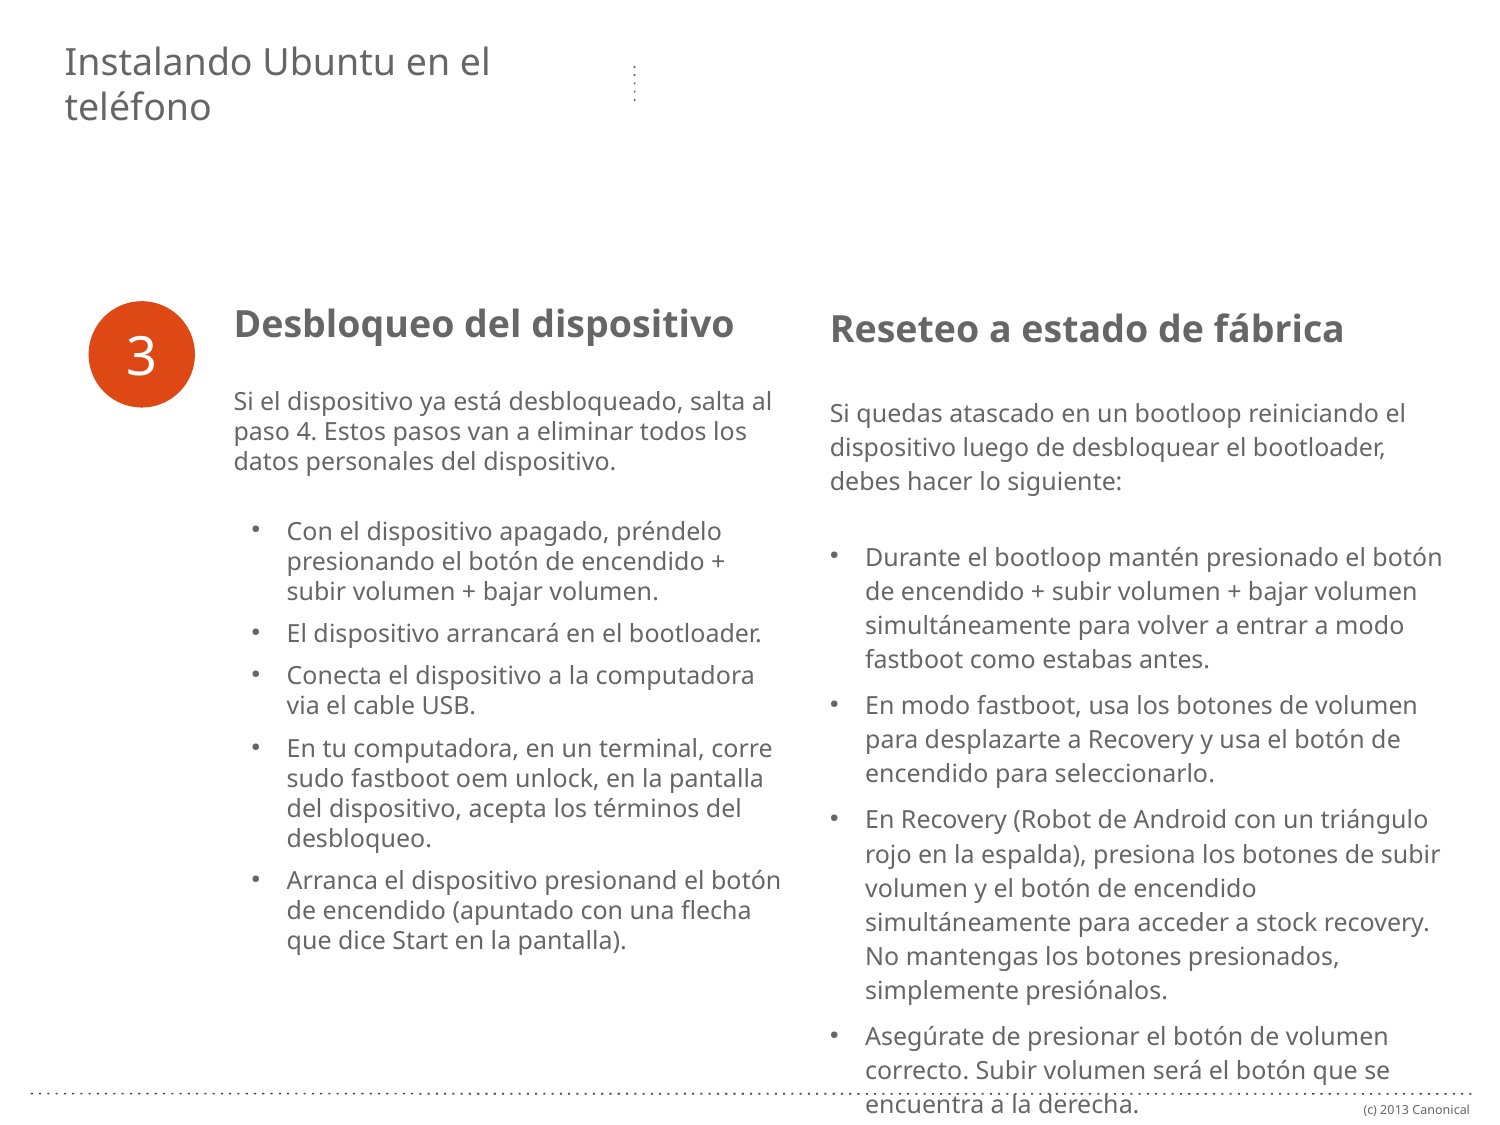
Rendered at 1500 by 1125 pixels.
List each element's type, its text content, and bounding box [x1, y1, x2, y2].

list Desbloqueo del dispositivo Si el dispositivo ya está desbloqueado, salta al paso 4. Estos pasos van a eliminar todos los datos personales del dispositivo. Con el dispositivo apagado, préndelo presionando el botón de encendido + subir volumen + bajar volumen. El dispositivo arrancará en el bootloader. Conecta el dispositivo a la computadora via el cable USB. En tu computadora, en un terminal, corre sudo fastboot oem unlock, en la pantalla del dispositivo, acepta los términos del desbloqueo. Arranca el dispositivo presionand el botón de encendido (apuntado con una flecha que dice Start en la pantalla). [70, 165, 804, 1052]
title Instalando Ubuntu en el teléfono [49, 53, 650, 114]
text_box Reseteo a estado de fábrica Si quedas atascado en un bootloop reiniciando el dispositivo luego de desbloquear el bootloader, debes hacer lo siguiente: Durante el bootloop mantén presionado el botón de encendido + subir volumen + bajar volumen simultáneamente para volver a entrar a modo fastboot como estabas antes. En modo fastboot, usa los botones de volumen para desplazarte a Recovery y usa el botón de encendido para seleccionarlo. En Recovery (Robot de Android con un triángulo rojo en la espalda), presiona los botones de subir volumen y el botón de encendido simultáneamente para acceder a stock recovery. No mantengas los botones presionados, simplemente presiónalos. Asegúrate de presionar el botón de volumen correcto. Subir volumen será el botón que se encuentra a la derecha. Una vez en Recovery, realiza un reseteo a fábrica/borrado de datos y reinicia tu dispositivo, debes acceder a la Pantalla de Bienvenida. [814, 295, 1465, 1114]
text_box 3 [88, 301, 195, 408]
text_box (c) 2013 Canonical [19, 1099, 1485, 1119]
